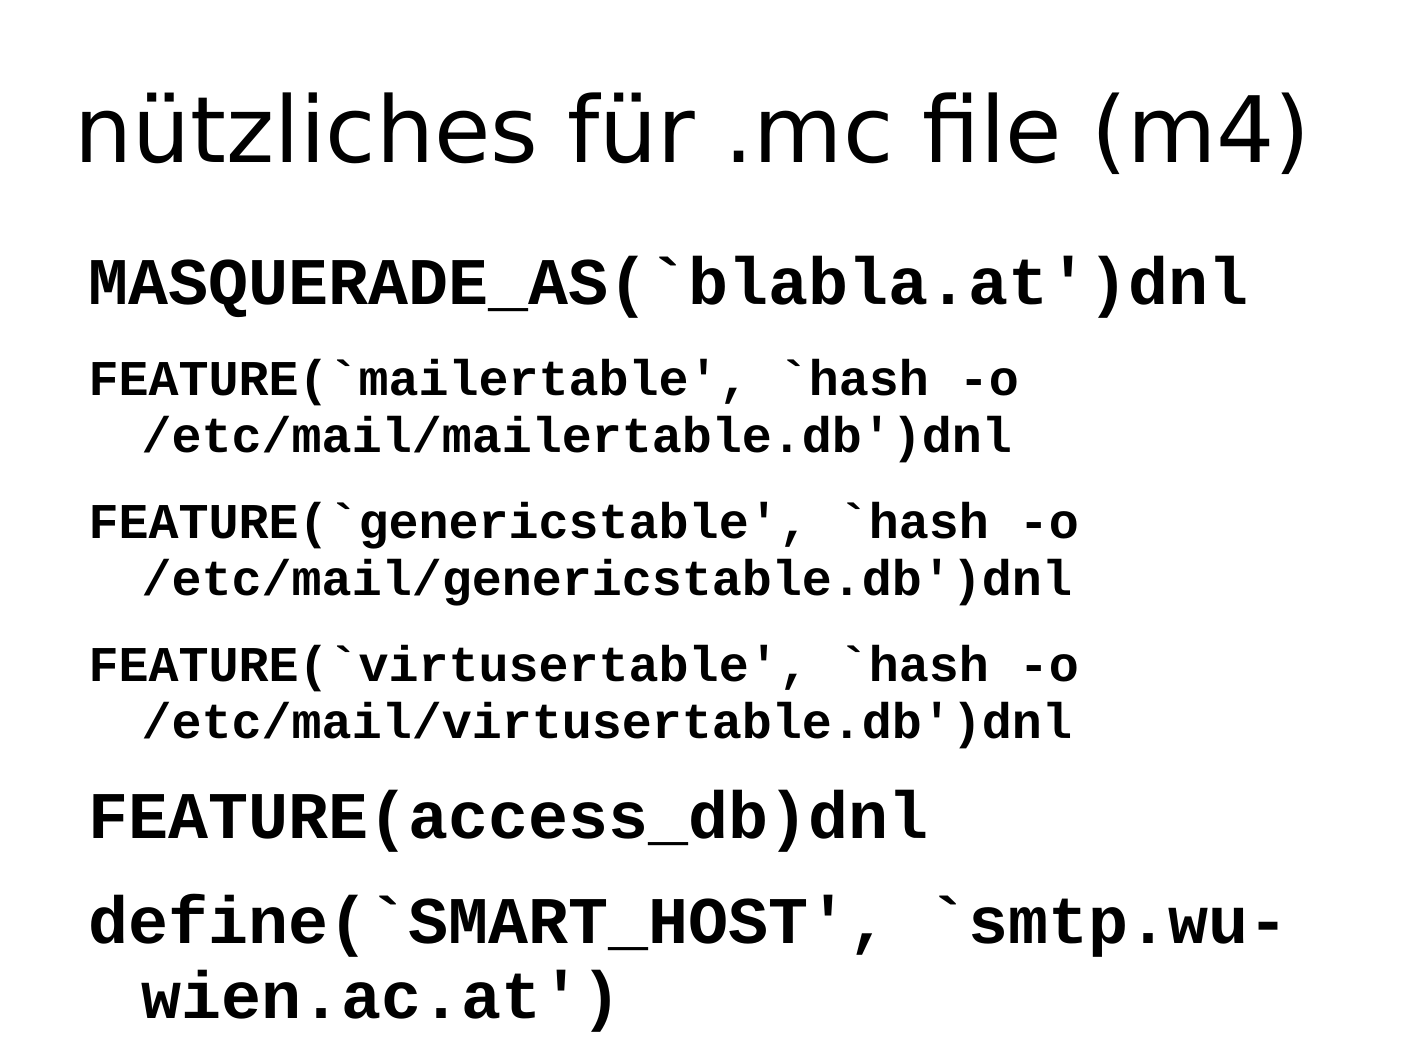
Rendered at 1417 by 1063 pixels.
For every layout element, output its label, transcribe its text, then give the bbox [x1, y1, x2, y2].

list MASQUERADE_AS(`blabla.at')dnl FEATURE(`mailertable', `hash -o /etc/mail/mailertable.db')dnl FEATURE(`genericstable', `hash -o /etc/mail/genericstable.db')dnl FEATURE(`virtusertable', `hash -o /etc/mail/virtusertable.db')dnl FEATURE(access_db)dnl define(`SMART_HOST', `smtp.wu-wien.ac.at') [70, 248, 1346, 1039]
title nützliches für .mc file (m4) [70, 49, 1346, 213]
